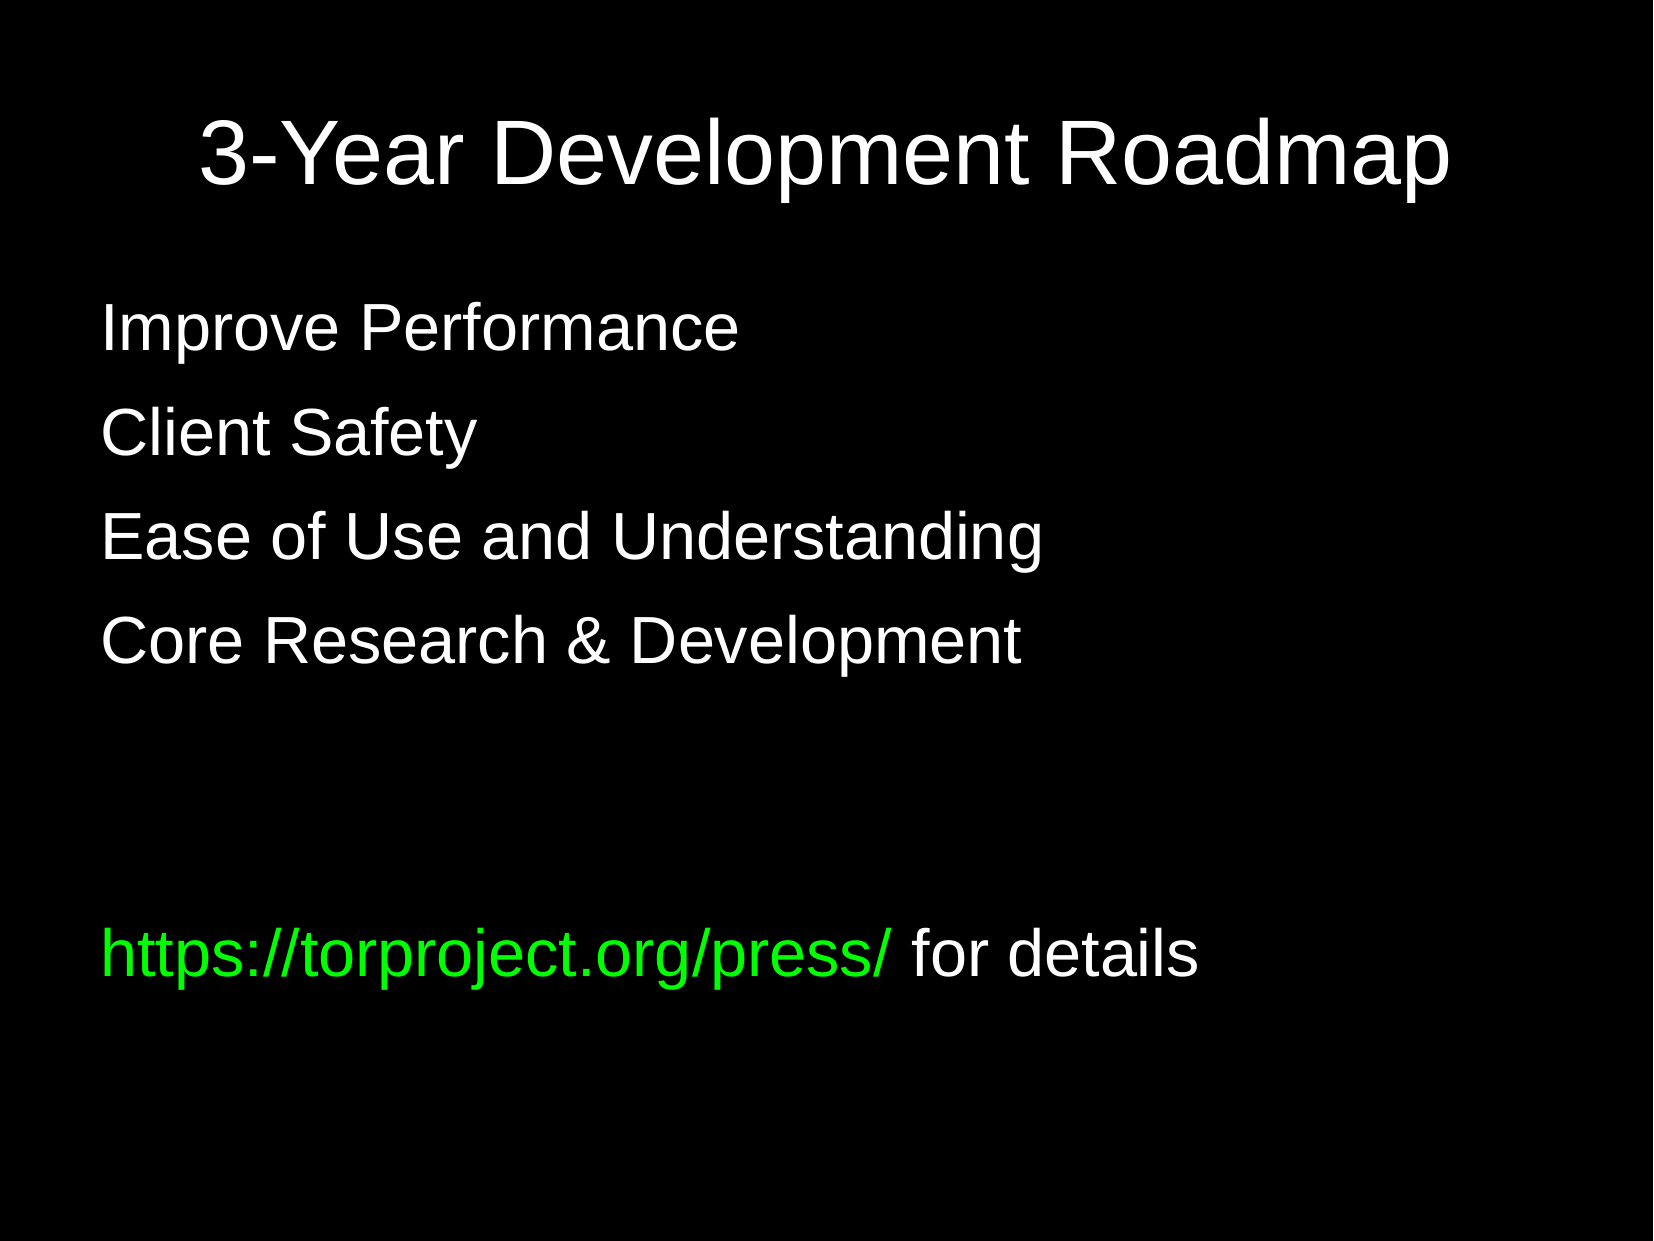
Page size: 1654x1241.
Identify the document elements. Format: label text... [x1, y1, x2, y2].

title 3-Year Development Roadmap [82, 56, 1571, 250]
list Improve Performance Client Safety Ease of Use and Understanding Core Research & Development https://torproject.org/press/ for details [82, 290, 1571, 1095]
